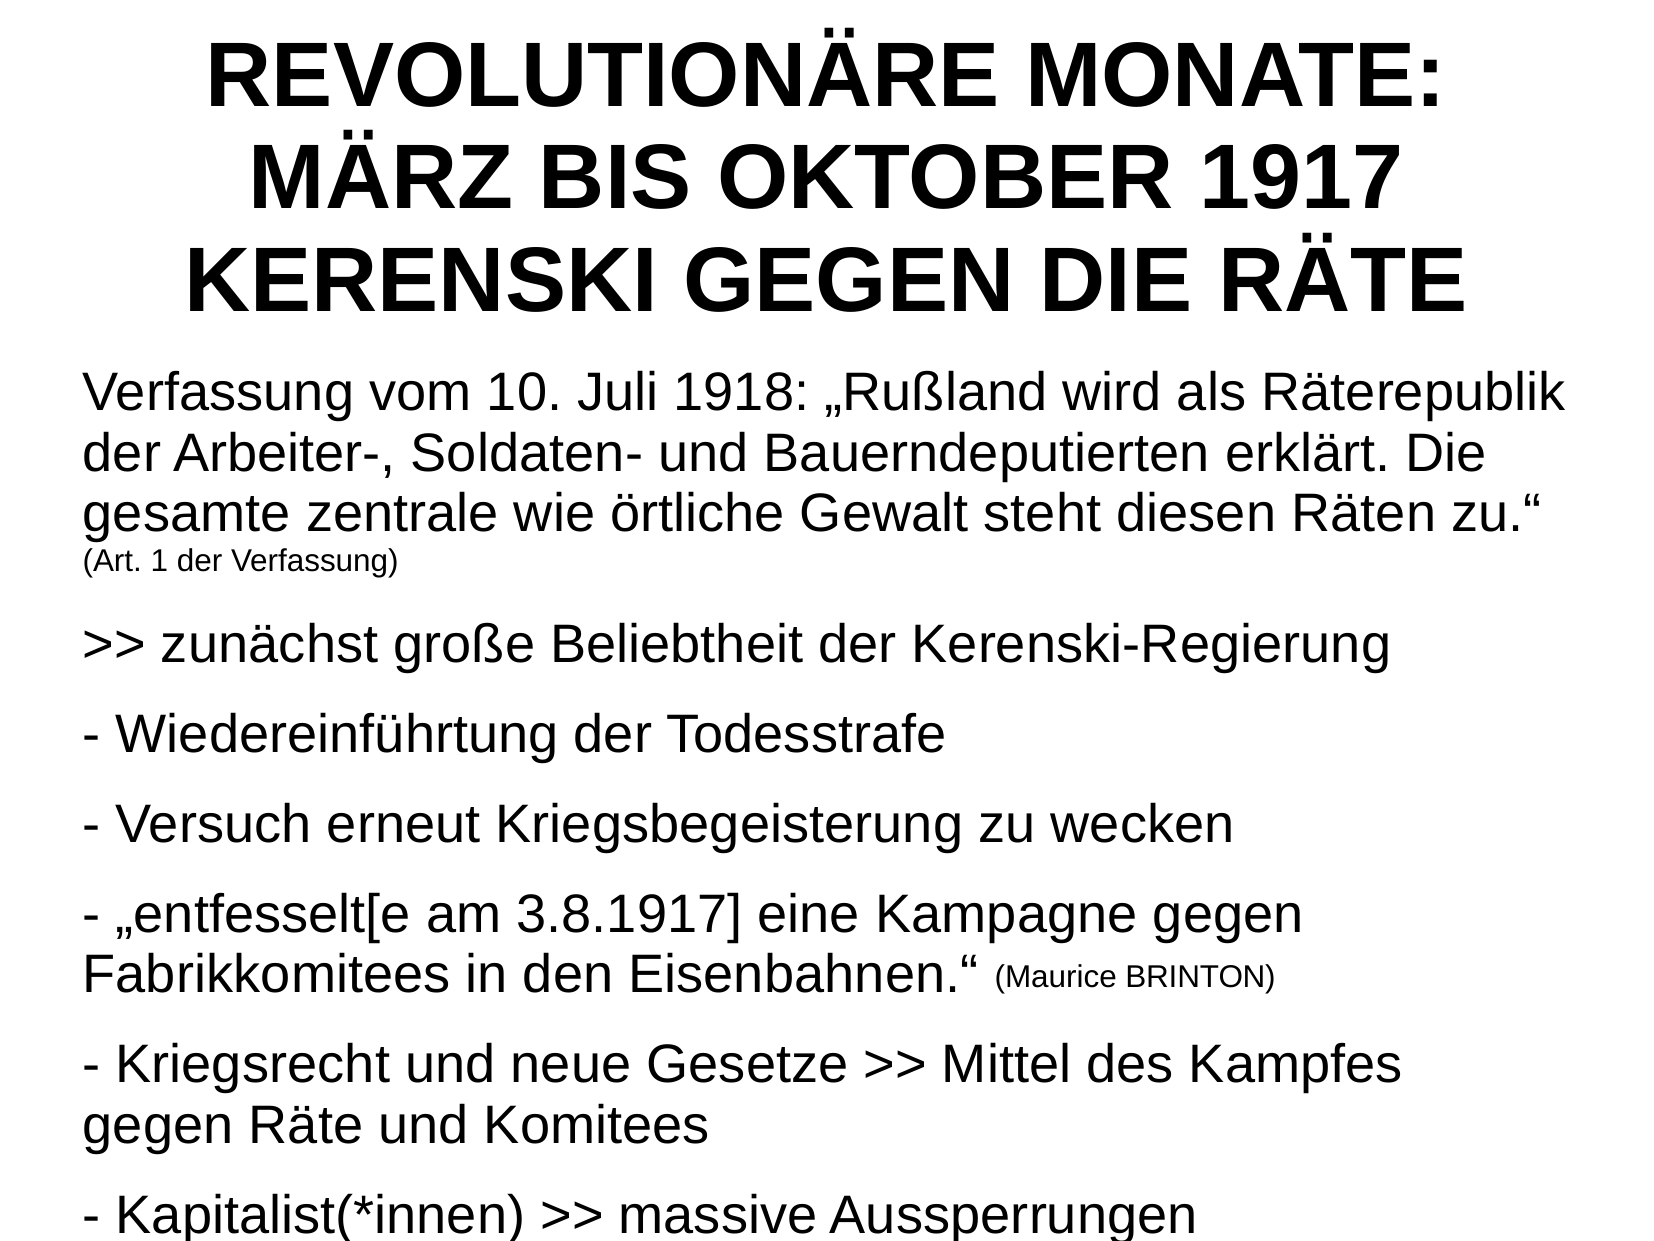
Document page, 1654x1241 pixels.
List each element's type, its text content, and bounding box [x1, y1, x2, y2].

title REVOLUTIONÄRE MONATE: MÄRZ BIS OKTOBER 1917 KERENSKI GEGEN DIE RÄTE [82, 23, 1571, 271]
list Verfassung vom 10. Juli 1918: „Rußland wird als Räterepublik der Arbeiter-, Soldaten- und Bauerndeputierten erklärt. Die gesamte zentrale wie örtliche Gewalt steht diesen Räten zu.“ (Art. 1 der Verfassung) >> zunächst große Beliebtheit der Kerenski-Regierung - Wiedereinführtung der Todesstrafe - Versuch erneut Kriegsbegeisterung zu wecken - „entfesselt[e am 3.8.1917] eine Kampagne gegen Fabrikkomitees in den Eisenbahnen.“ (Maurice BRINTON) - Kriegsrecht und neue Gesetze >> Mittel des Kampfes gegen Räte und Komitees - Kapitalist(*innen) >> massive Aussperrungen [82, 271, 1571, 1241]
